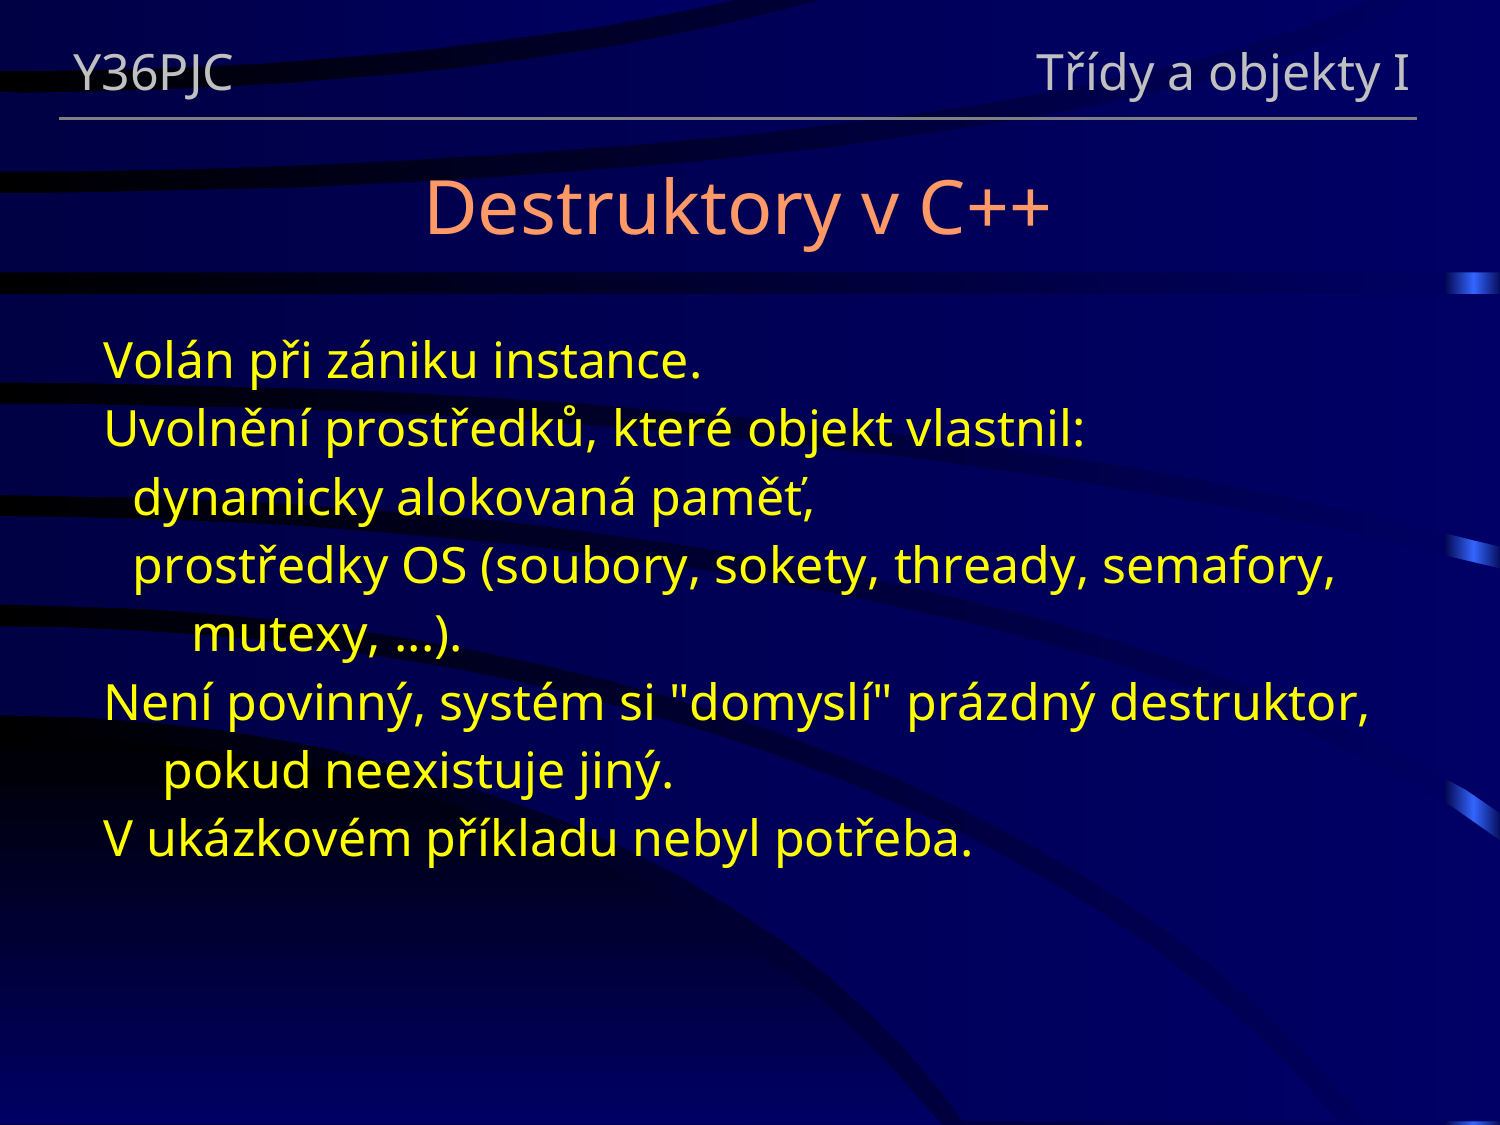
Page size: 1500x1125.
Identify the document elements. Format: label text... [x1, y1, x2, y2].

text_box Y36PJC [59, 29, 251, 105]
text_box Destruktory v C++ Volán při zániku instance. Uvolnění prostředků, které objekt vlastnil: dynamicky alokovaná paměť, prostředky OS (soubory, sokety, thready, semafory, mutexy, ...). Není povinný, systém si "domyslí" prázdný destruktor, pokud neexistuje jiný. V ukázkovém příkladu nebyl potřeba. [59, 147, 1418, 904]
text_box Třídy a objekty I [1021, 29, 1418, 105]
